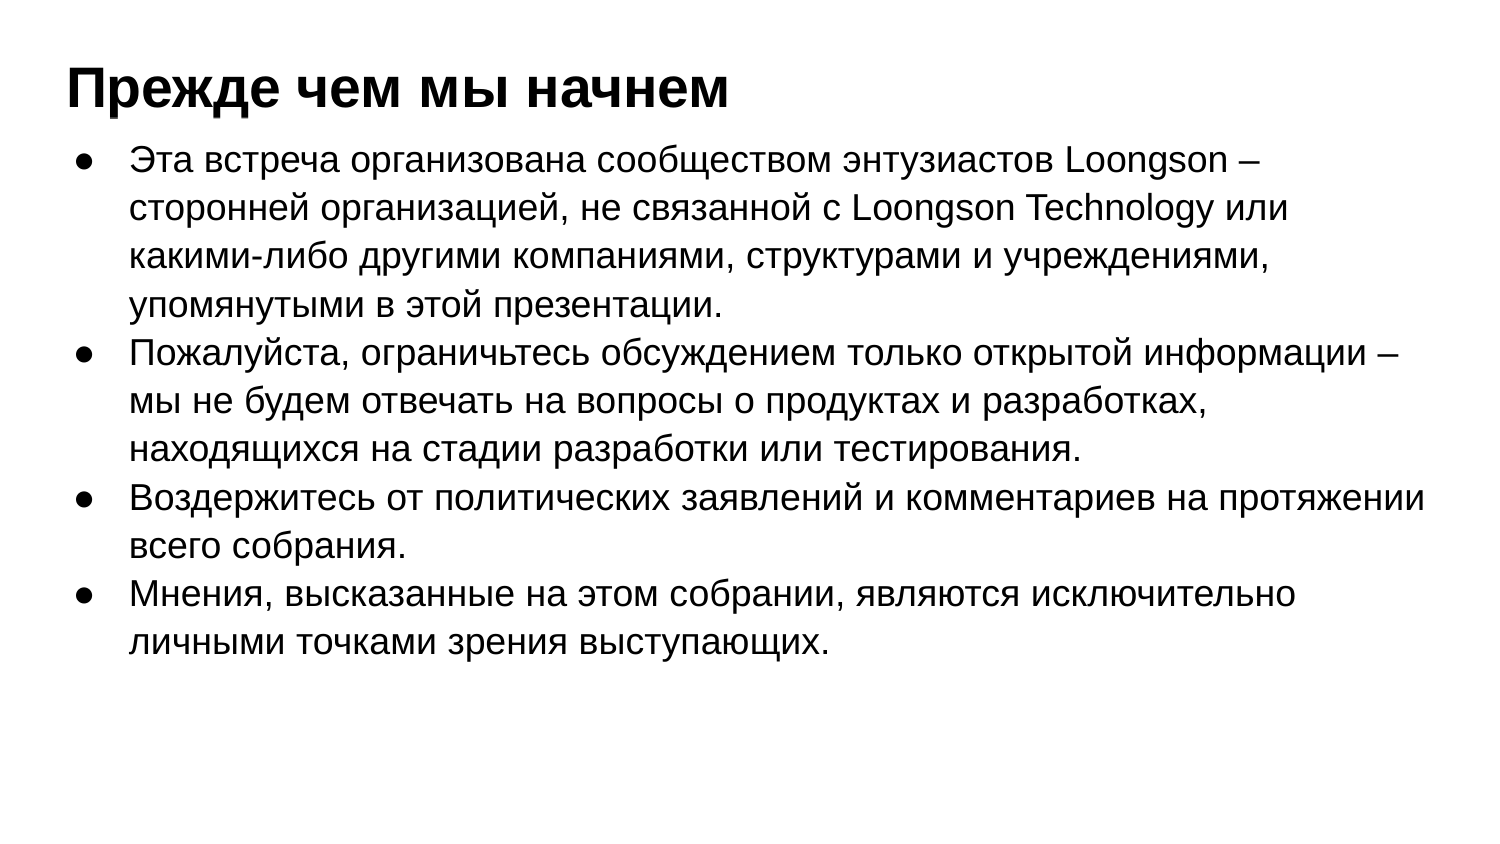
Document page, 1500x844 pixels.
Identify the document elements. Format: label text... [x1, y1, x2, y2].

list Эта встреча организована сообществом энтузиастов Loongson – сторонней организацией, не связанной с Loongson Technology или какими-либо другими компаниями, структурами и учреждениями, упомянутыми в этой презентации. Пожалуйста, ограничьтесь обсуждением только открытой информации – мы не будем отвечать на вопросы о продуктах и разработках, находящихся на стадии разработки или тестирования. Воздержитесь от политических заявлений и комментариев на протяжении всего собрания. Мнения, высказанные на этом собрании, являются исключительно личными точками зрения выступающих. [39, 117, 1449, 797]
title Прежде чем мы начнем [51, 41, 1449, 117]
